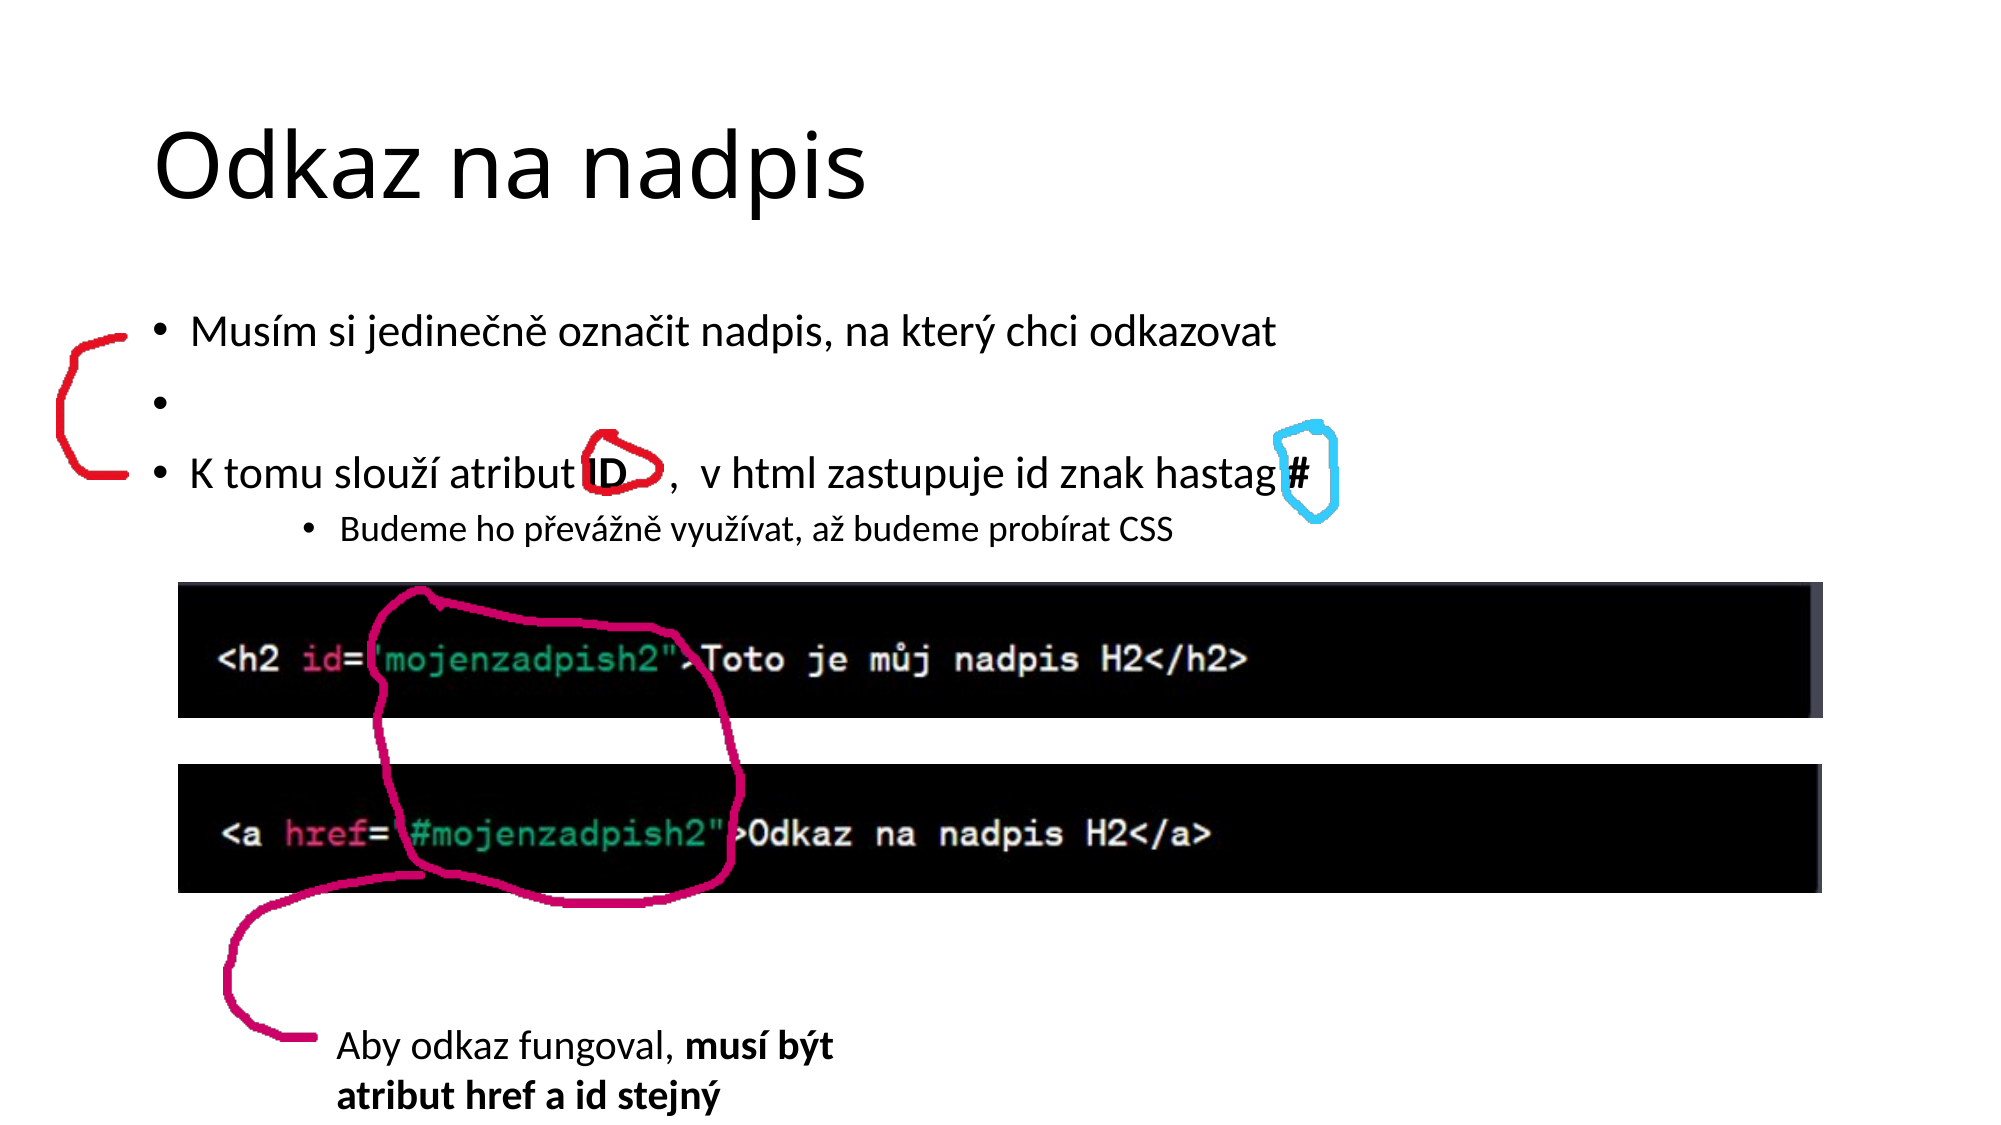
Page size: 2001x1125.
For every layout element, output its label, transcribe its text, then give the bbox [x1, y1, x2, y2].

picture [178, 582, 1823, 1042]
picture [56, 333, 129, 480]
list Musím si jedinečně označit nadpis, na který chci odkazovat K tomu slouží atribut ID , v html zastupuje id znak hastag # Budeme ho převážně využívat, až budeme probírat CSS [137, 299, 1863, 1014]
picture [1273, 419, 1339, 524]
picture [581, 429, 664, 496]
text_box Aby odkaz fungoval, musí být atribut href a id stejný [321, 1010, 857, 1125]
title Odkaz na nadpis [137, 59, 1863, 278]
